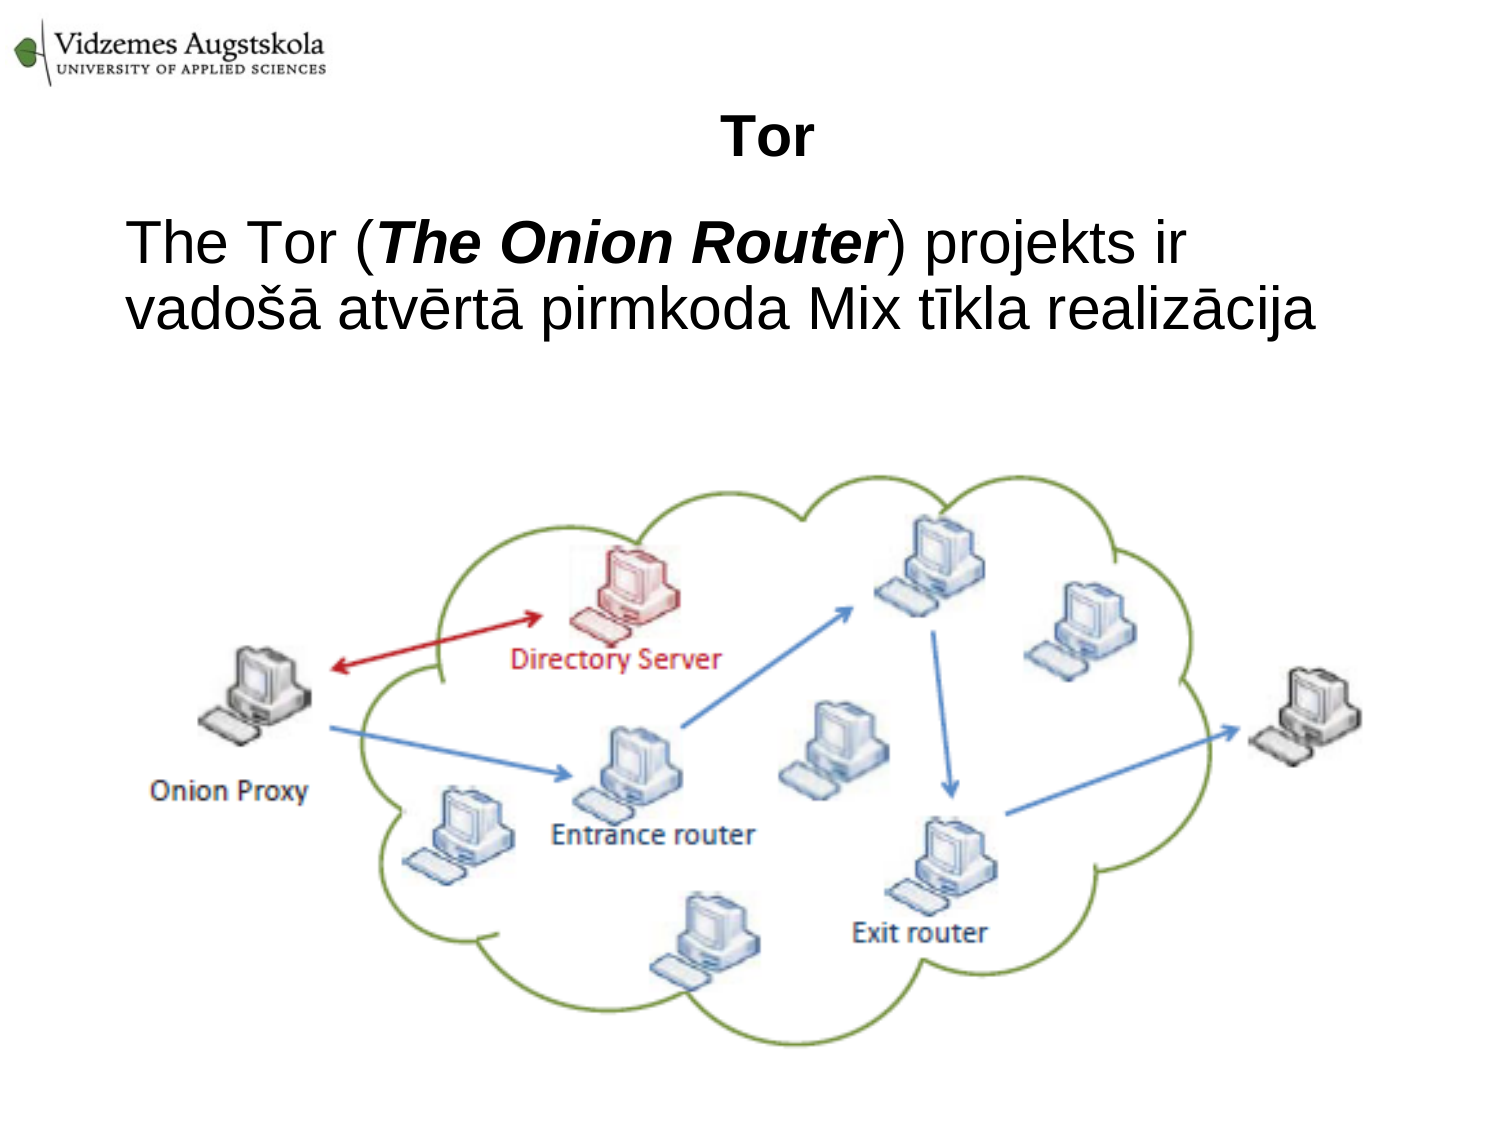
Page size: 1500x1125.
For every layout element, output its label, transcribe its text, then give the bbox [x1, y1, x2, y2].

title Tor [75, 44, 1425, 177]
list The Tor (The Onion Router) projekts ir vadošā atvērtā pirmkoda Mix tīkla realizācija [75, 204, 1395, 1075]
picture [5, 2, 334, 102]
picture [129, 391, 1378, 1075]
